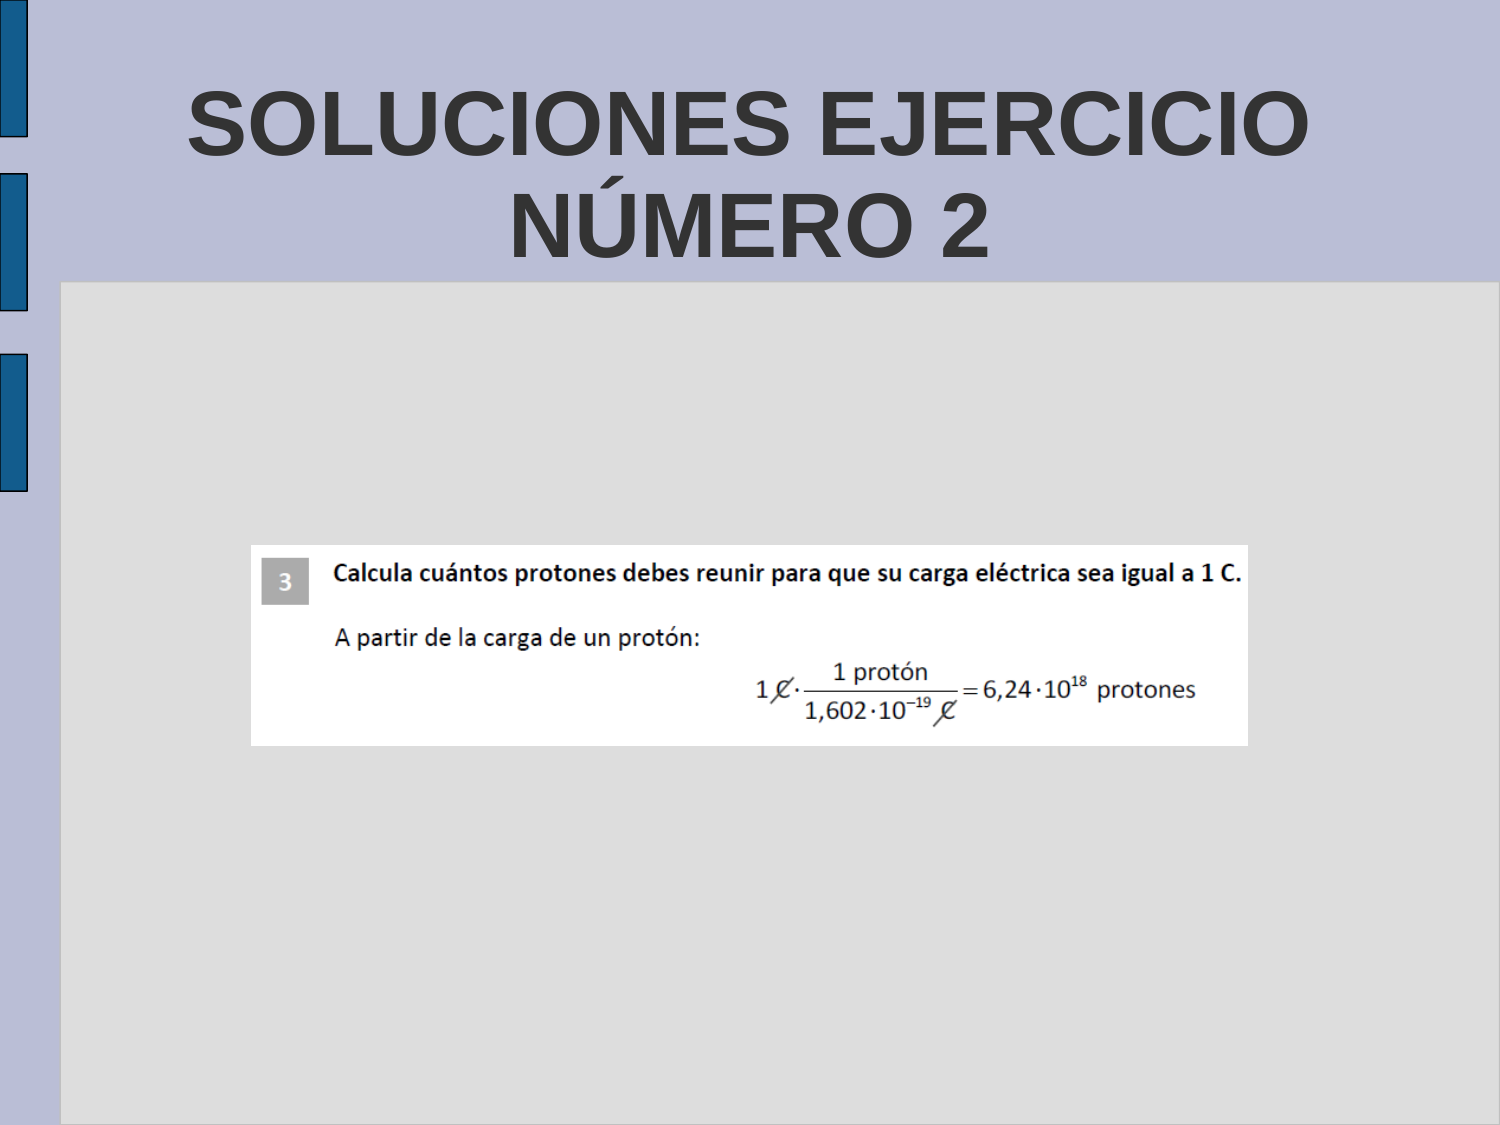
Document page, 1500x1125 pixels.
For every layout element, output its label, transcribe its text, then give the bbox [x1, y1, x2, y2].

picture [251, 545, 1248, 746]
title SOLUCIONES EJERCICIO NÚMERO 2 [110, 73, 1391, 279]
